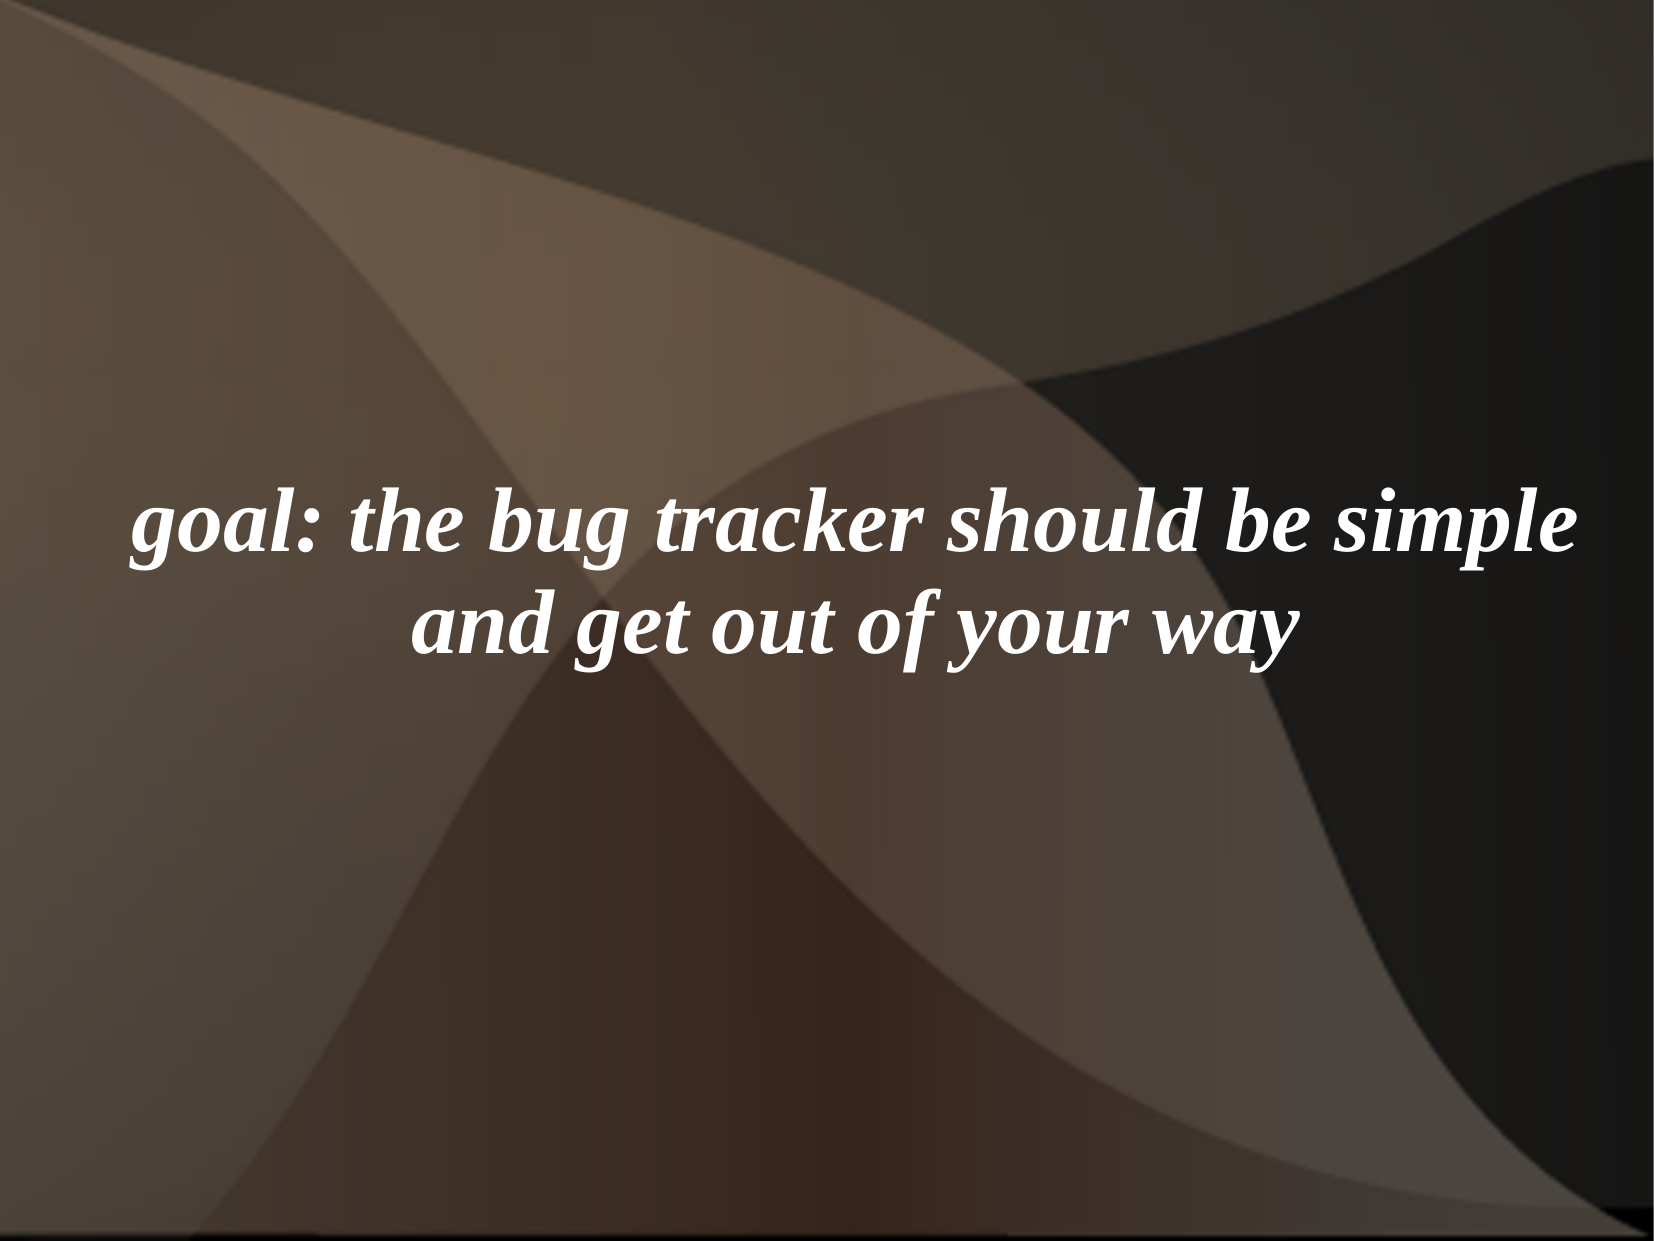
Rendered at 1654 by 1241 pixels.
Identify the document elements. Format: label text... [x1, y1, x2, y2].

picture [0, 0, 1654, 1241]
title goal: the bug tracker should be simple and get out of your way [112, 467, 1601, 676]
